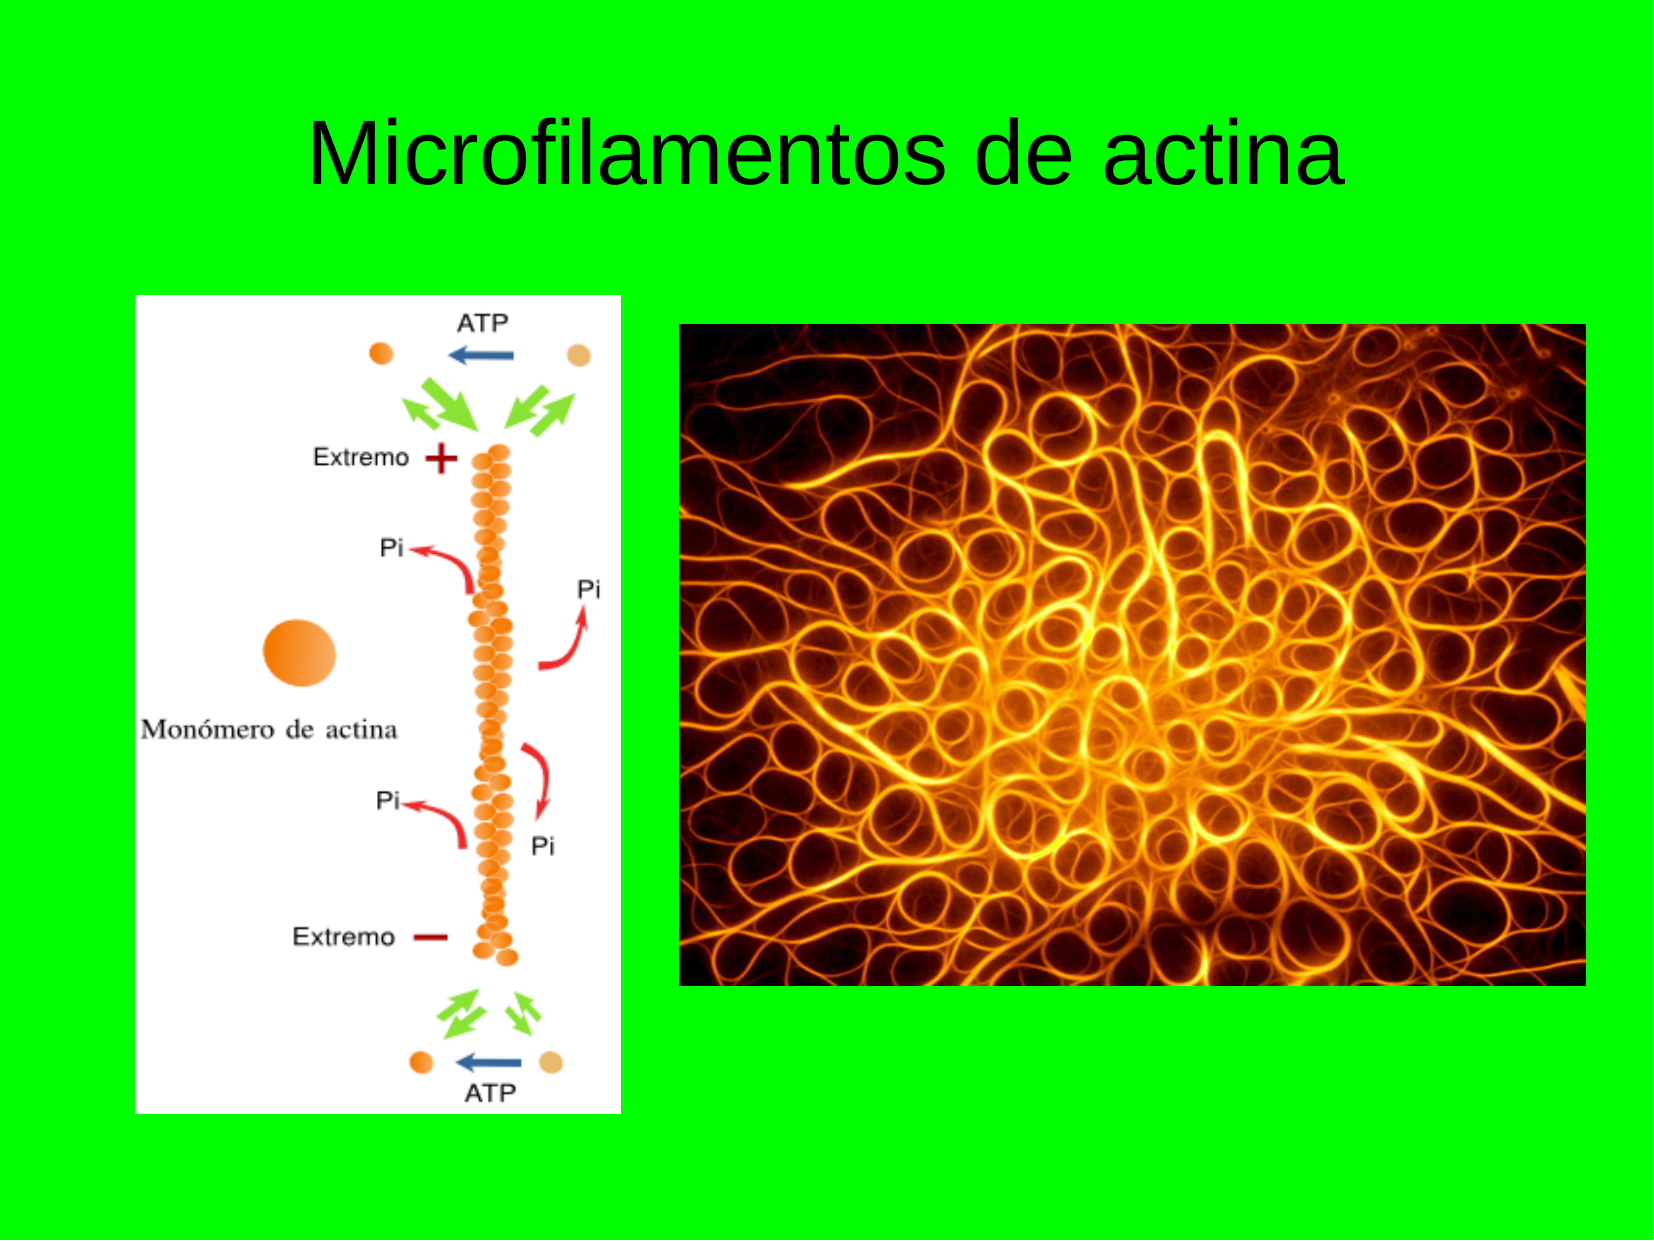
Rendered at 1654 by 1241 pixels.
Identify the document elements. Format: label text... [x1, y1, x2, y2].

title Microfilamentos de actina [82, 49, 1571, 257]
picture [679, 324, 1586, 986]
picture [135, 295, 621, 1114]
